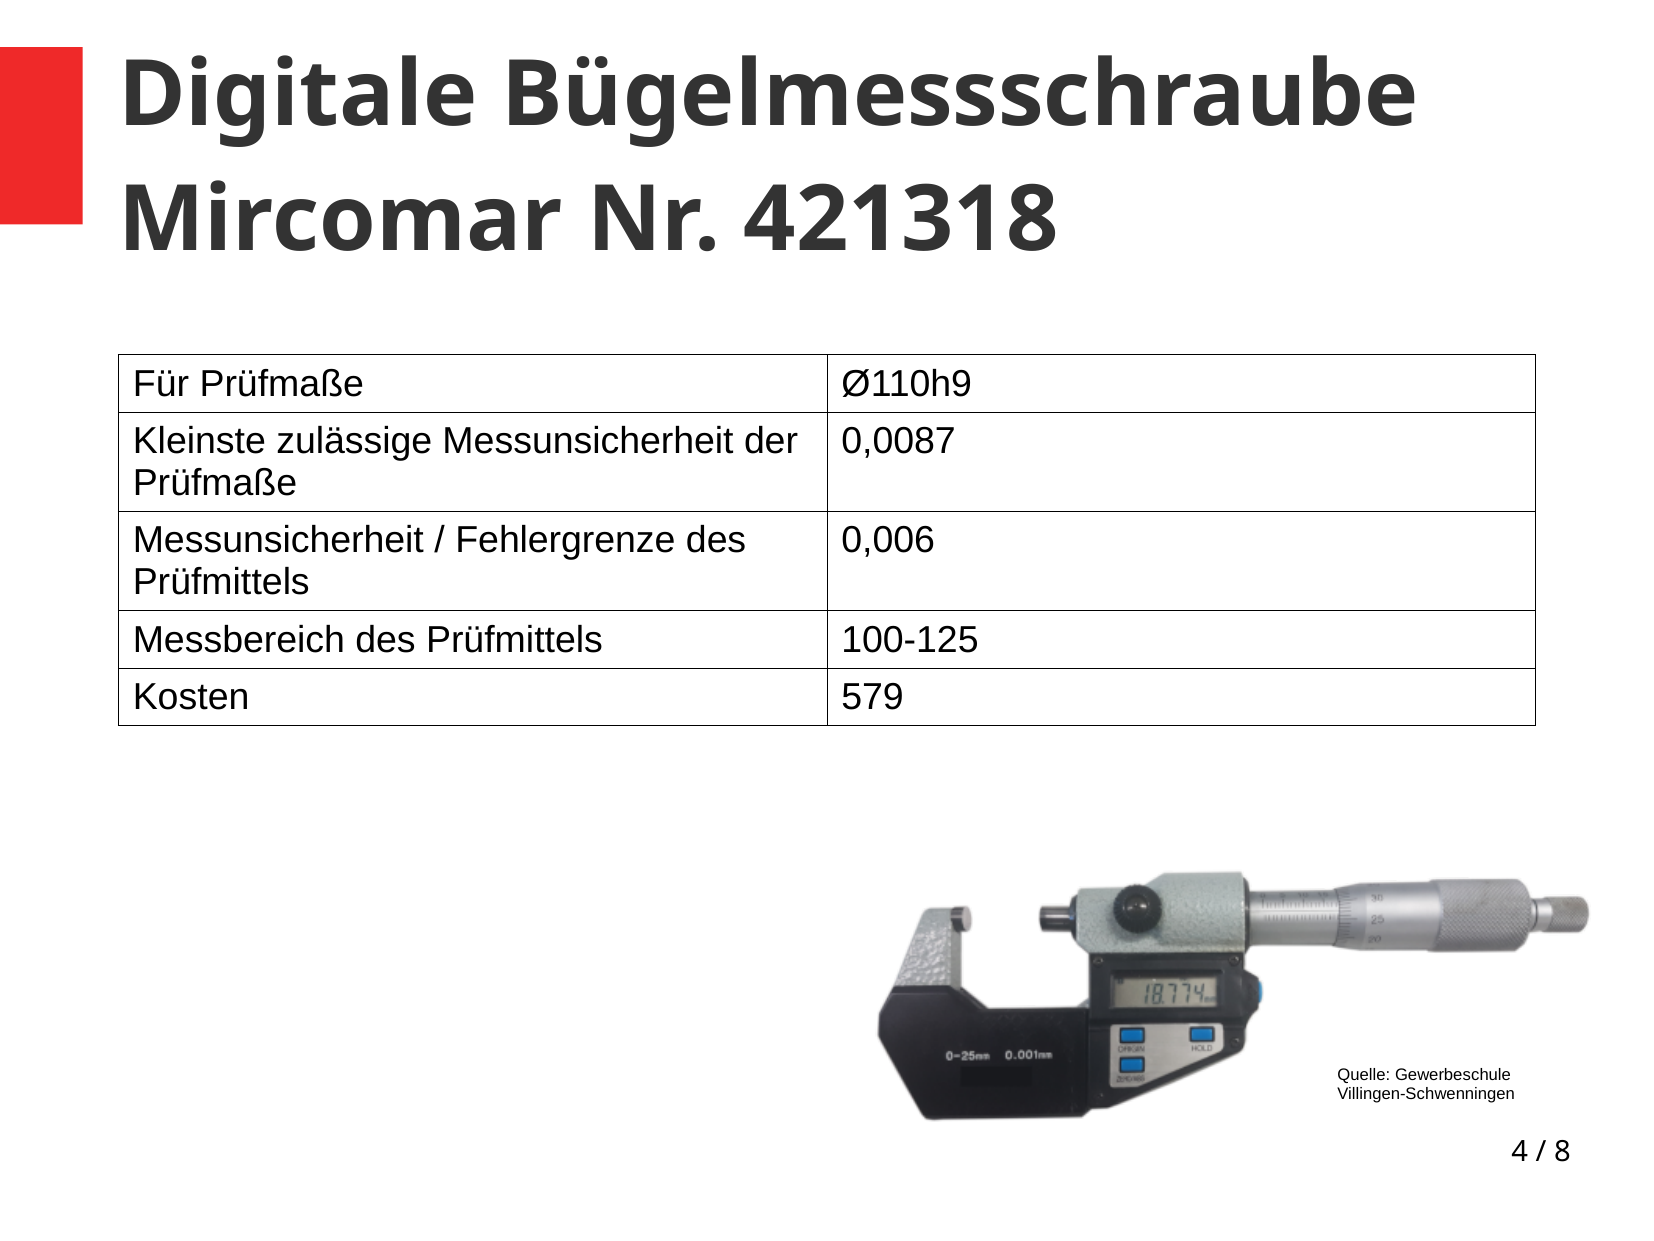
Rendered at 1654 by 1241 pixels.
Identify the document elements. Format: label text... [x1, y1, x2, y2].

table_header Für Prüfmaße [119, 355, 827, 412]
picture [826, 696, 1608, 1241]
table_cell Messbereich des Prüfmittels [119, 611, 827, 668]
table_cell 0,0087 [828, 413, 1535, 511]
table_cell Kosten [119, 669, 827, 725]
table_cell Kleinste zulässige Messunsicherheit der Prüfmaße [119, 413, 827, 511]
table_cell 100-125 [828, 611, 1535, 668]
table_cell 579 [828, 669, 1535, 696]
table_cell Messunsicherheit / Fehlergrenze des Prüfmittels [119, 512, 827, 610]
table_cell 579 [887, 686, 897, 696]
table_cell 0,006 [828, 512, 1535, 610]
title Digitale Bügelmessschraube Mircomar Nr. 421318 [118, 0, 1571, 314]
table_header Ø110h9 [828, 355, 1535, 412]
